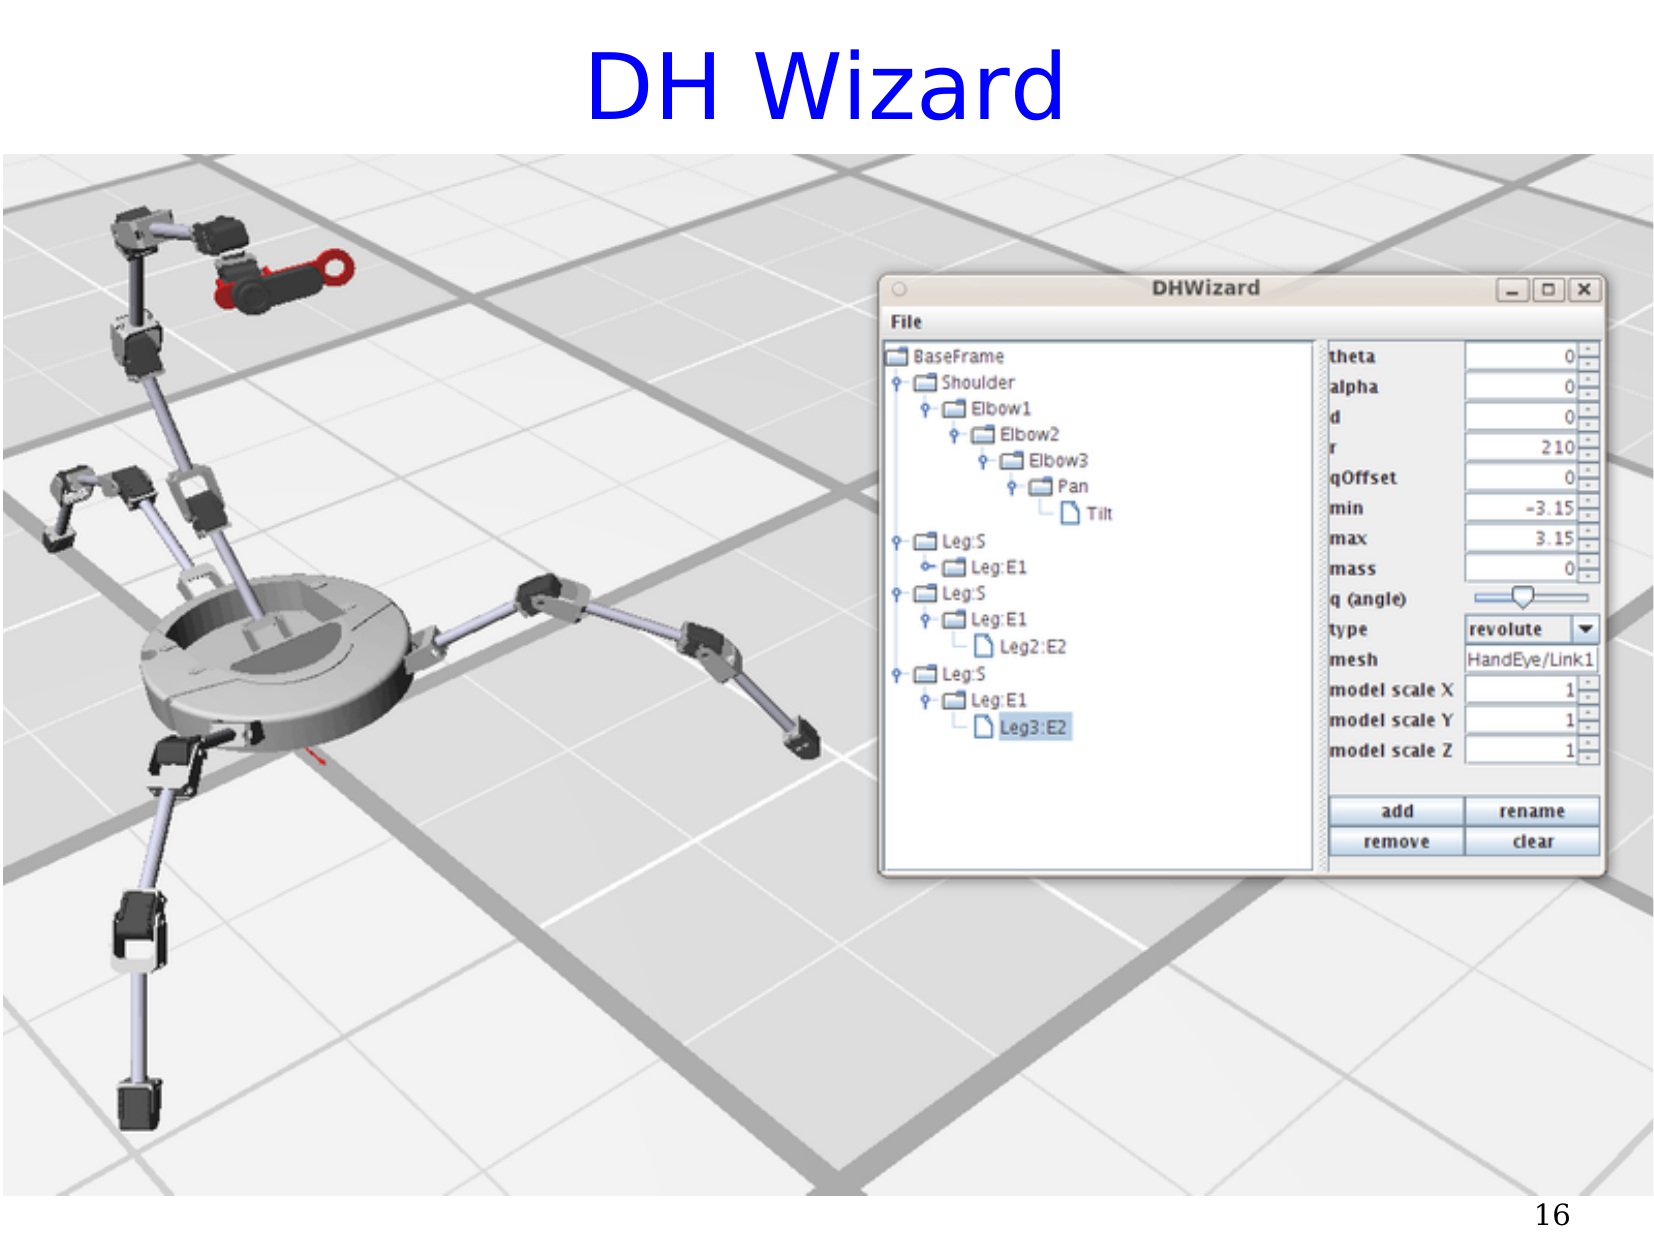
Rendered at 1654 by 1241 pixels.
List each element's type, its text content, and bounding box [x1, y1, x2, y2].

picture [3, 154, 1654, 1196]
title DH Wizard [82, 0, 1571, 154]
